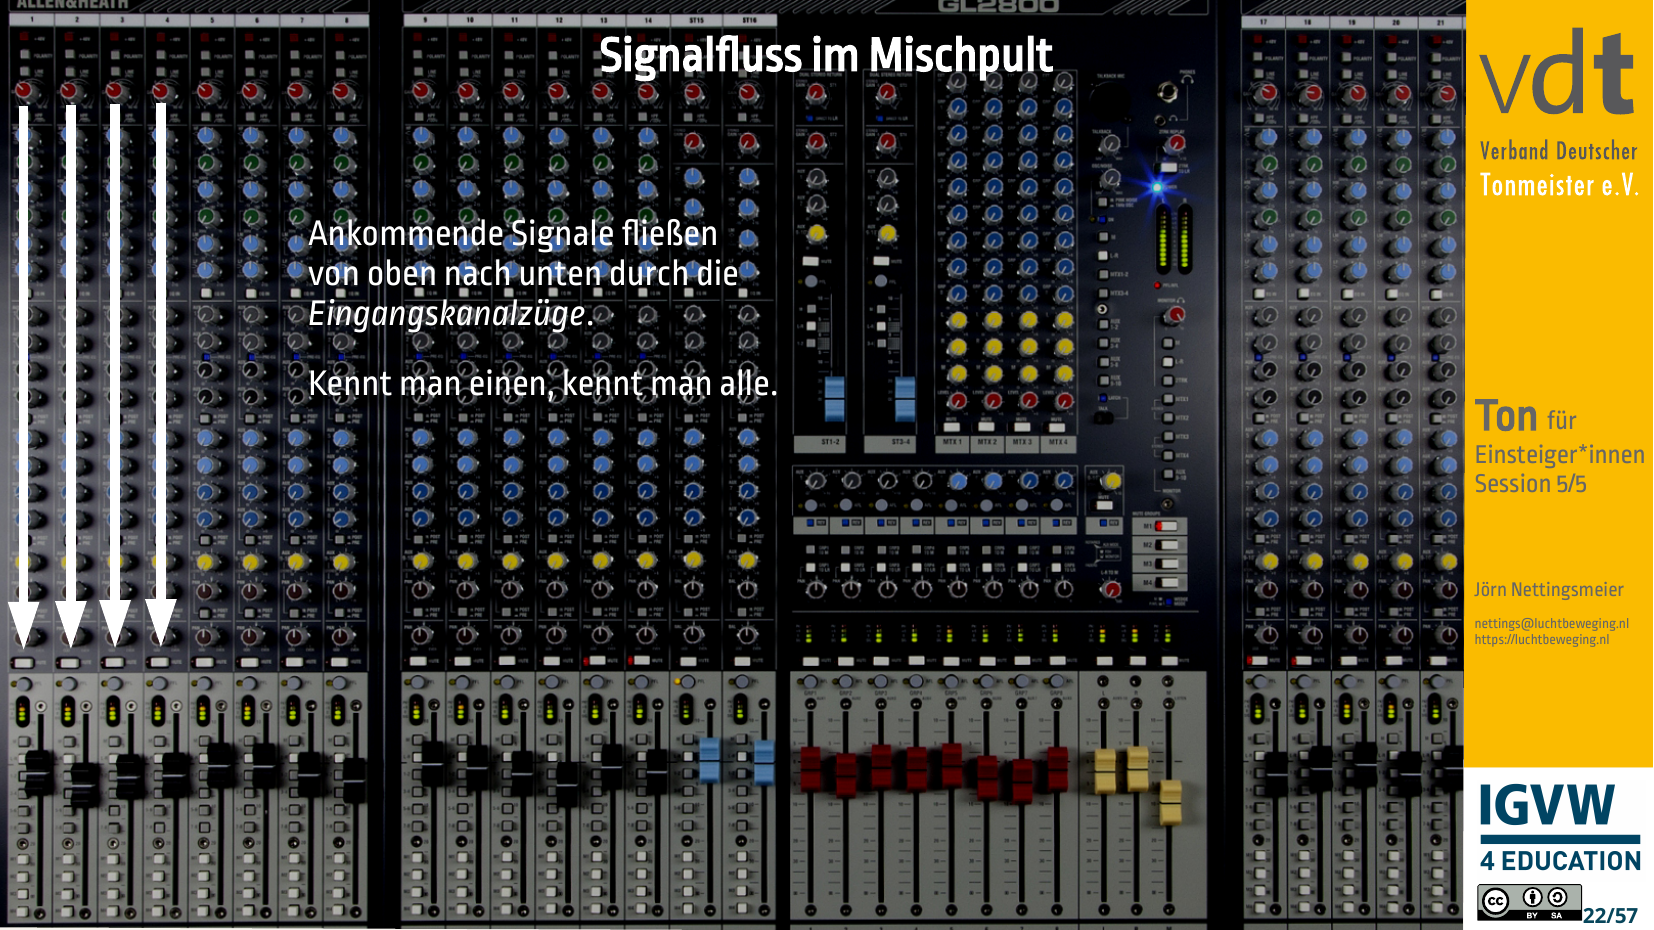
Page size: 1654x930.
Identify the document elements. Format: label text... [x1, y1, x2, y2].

list Ankommende Signale fließen von oben nach unten durch die Eingangskanalzüge. Kennt man einen, kennt man alle. [237, 213, 904, 514]
title Signalfluss im Mischpult [82, 4, 1571, 107]
picture [1477, 780, 1646, 882]
picture [0, 0, 1467, 930]
